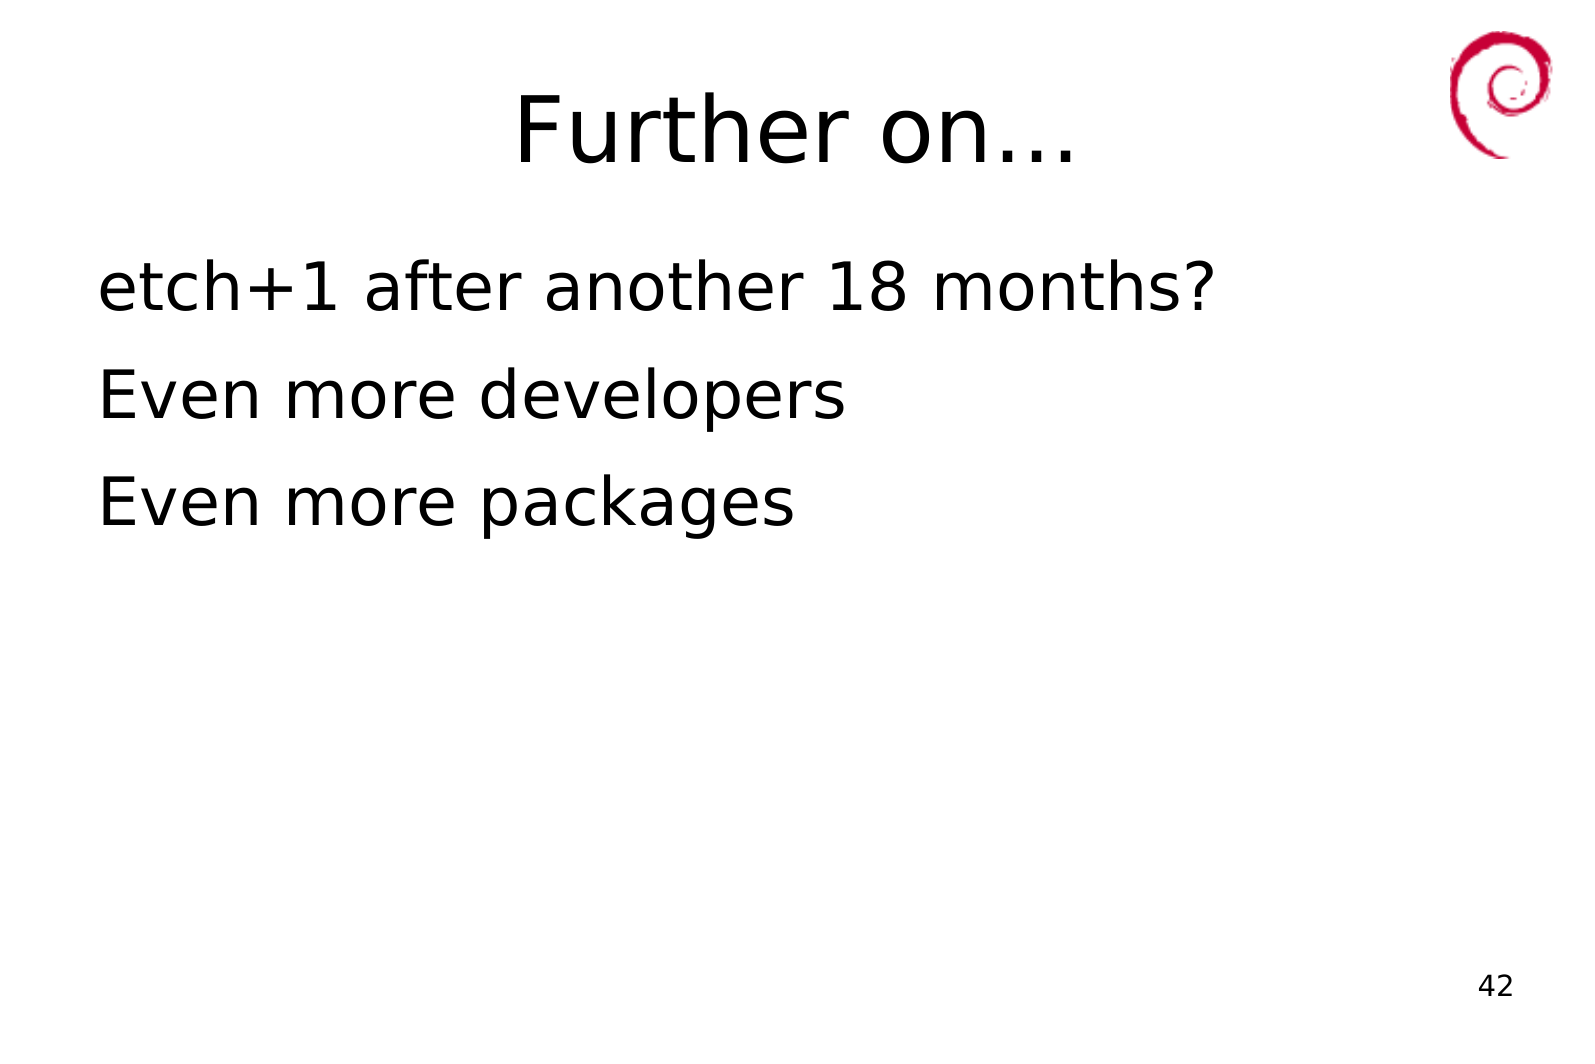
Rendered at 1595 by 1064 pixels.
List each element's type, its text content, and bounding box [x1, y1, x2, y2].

title Further on... [79, 42, 1515, 221]
picture [1450, 31, 1555, 159]
list etch+1 after another 18 months? Even more developers Even more packages [79, 248, 1515, 951]
